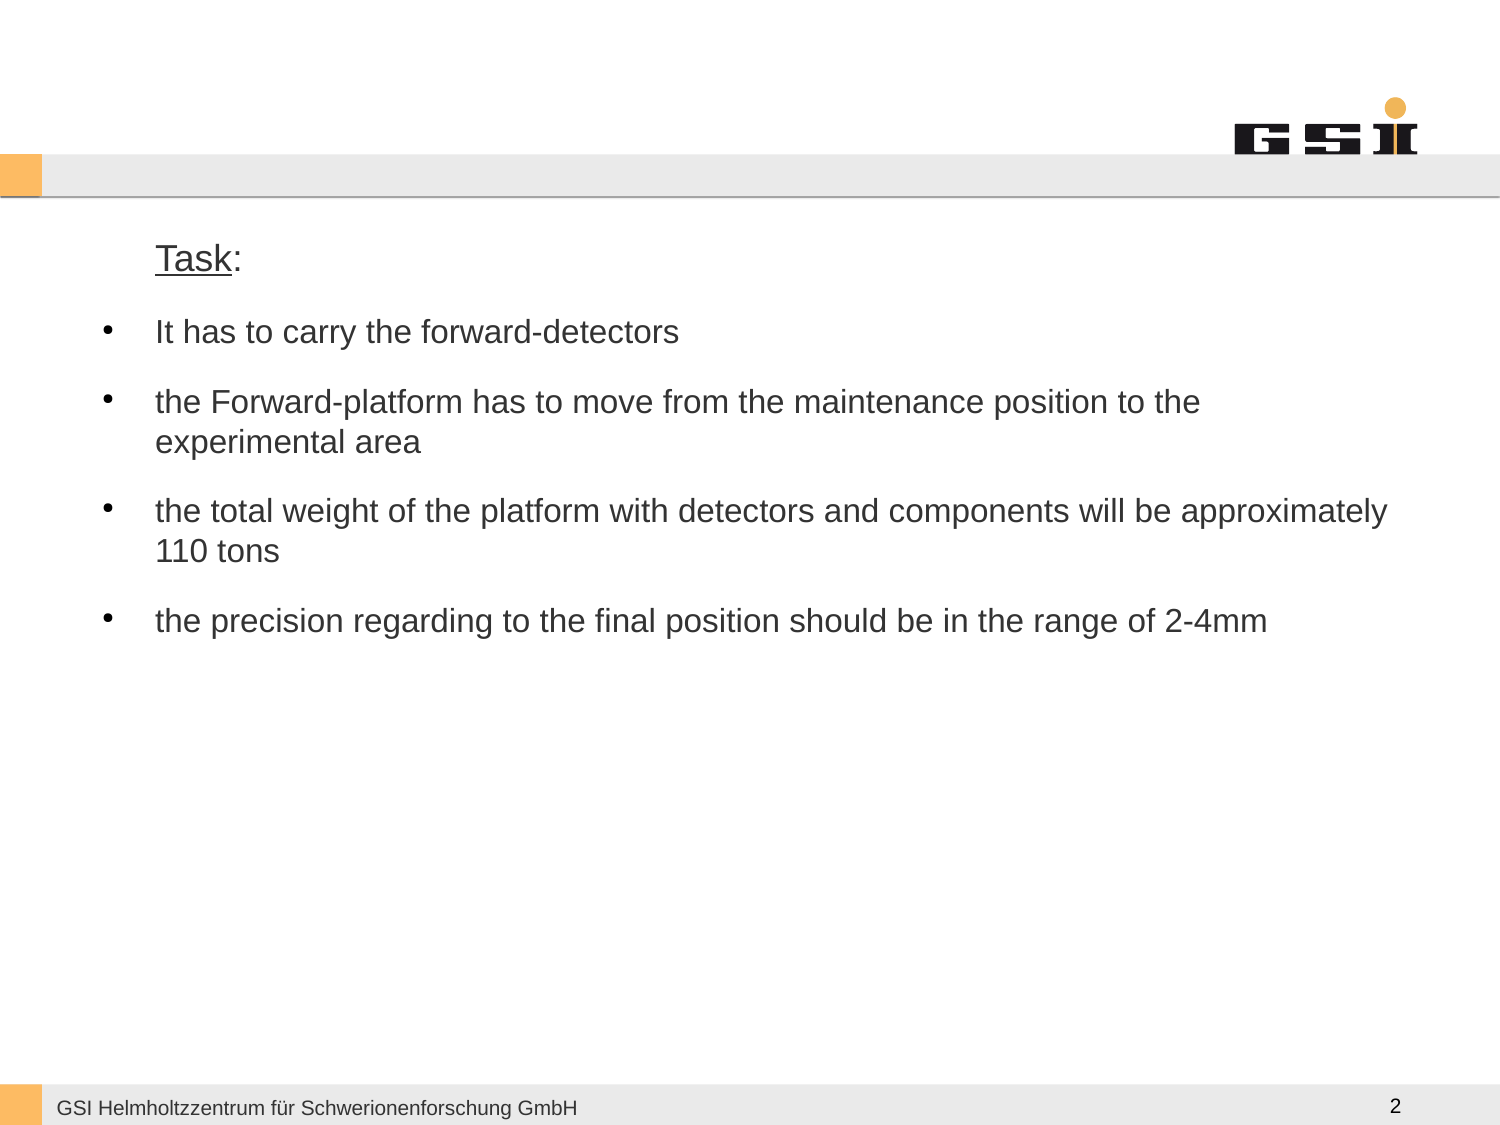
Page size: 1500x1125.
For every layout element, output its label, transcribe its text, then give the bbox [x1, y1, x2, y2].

list Task: It has to carry the forward-detectors the Forward-platform has to move from the maintenance position to the experimental area the total weight of the platform with detectors and components will be approximately 110 tons the precision regarding to the final position should be in the range of 2-4mm [69, 218, 1417, 1023]
picture [1233, 95, 1419, 154]
